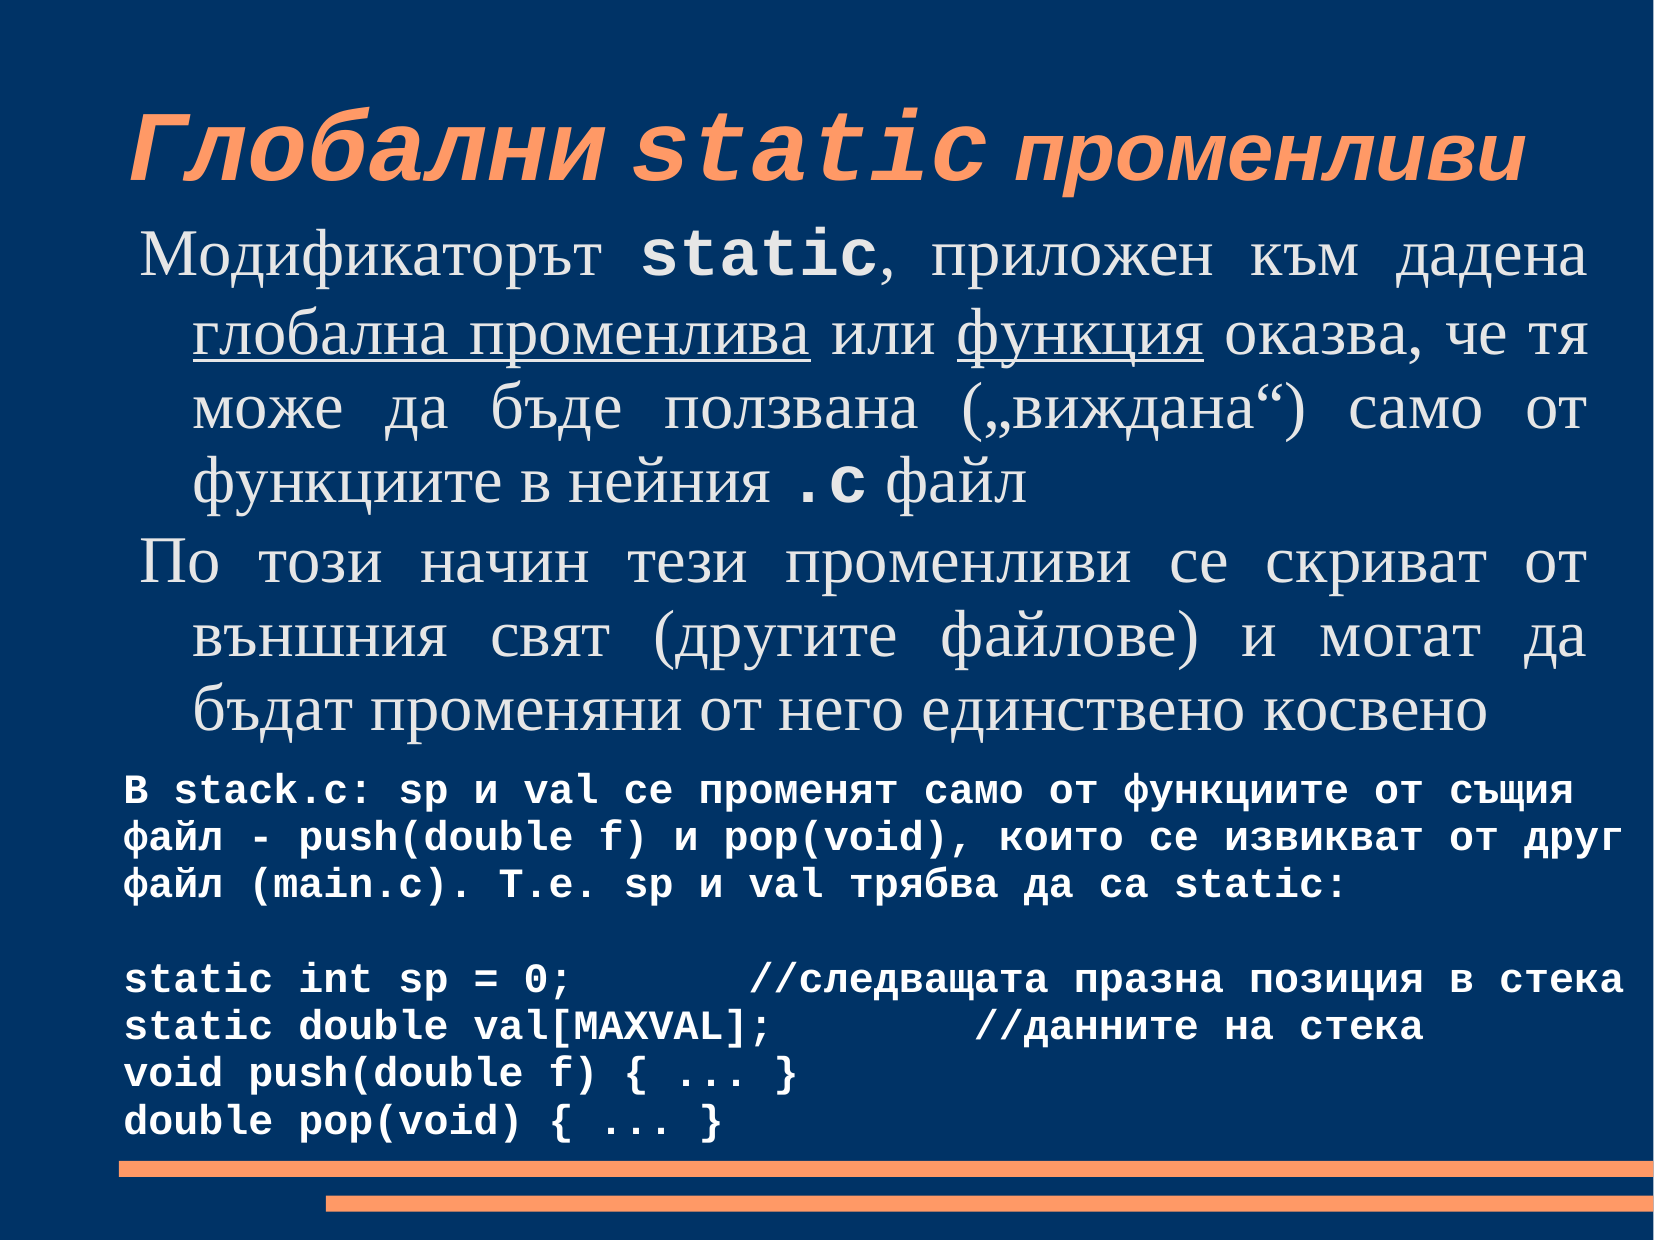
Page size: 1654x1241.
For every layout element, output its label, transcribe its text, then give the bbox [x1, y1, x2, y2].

title Глобални static променливи [121, 0, 1534, 211]
list Модификаторът static, приложен към дадена глобална променлива или функция оказва, че тя може да бъде ползвана („виждана“) само от функциите в нейния .c файл По този начин тези променливи се скриват от външния свят (другите файлове) и могат да бъдат променяни от него единствено косвено [121, 215, 1590, 756]
text_box В stack.c: sp и val се променят само от функциите от същия файл - push(double f) и pop(void), които се извикват от друг файл (main.c). Т.е. sp и val трябва да са static: static int sp = 0; //следващата празна позиция в стека static double val[MAXVAL]; //данните на стека void push(double f) { ... } double pop(void) { ... } [108, 761, 1642, 1159]
